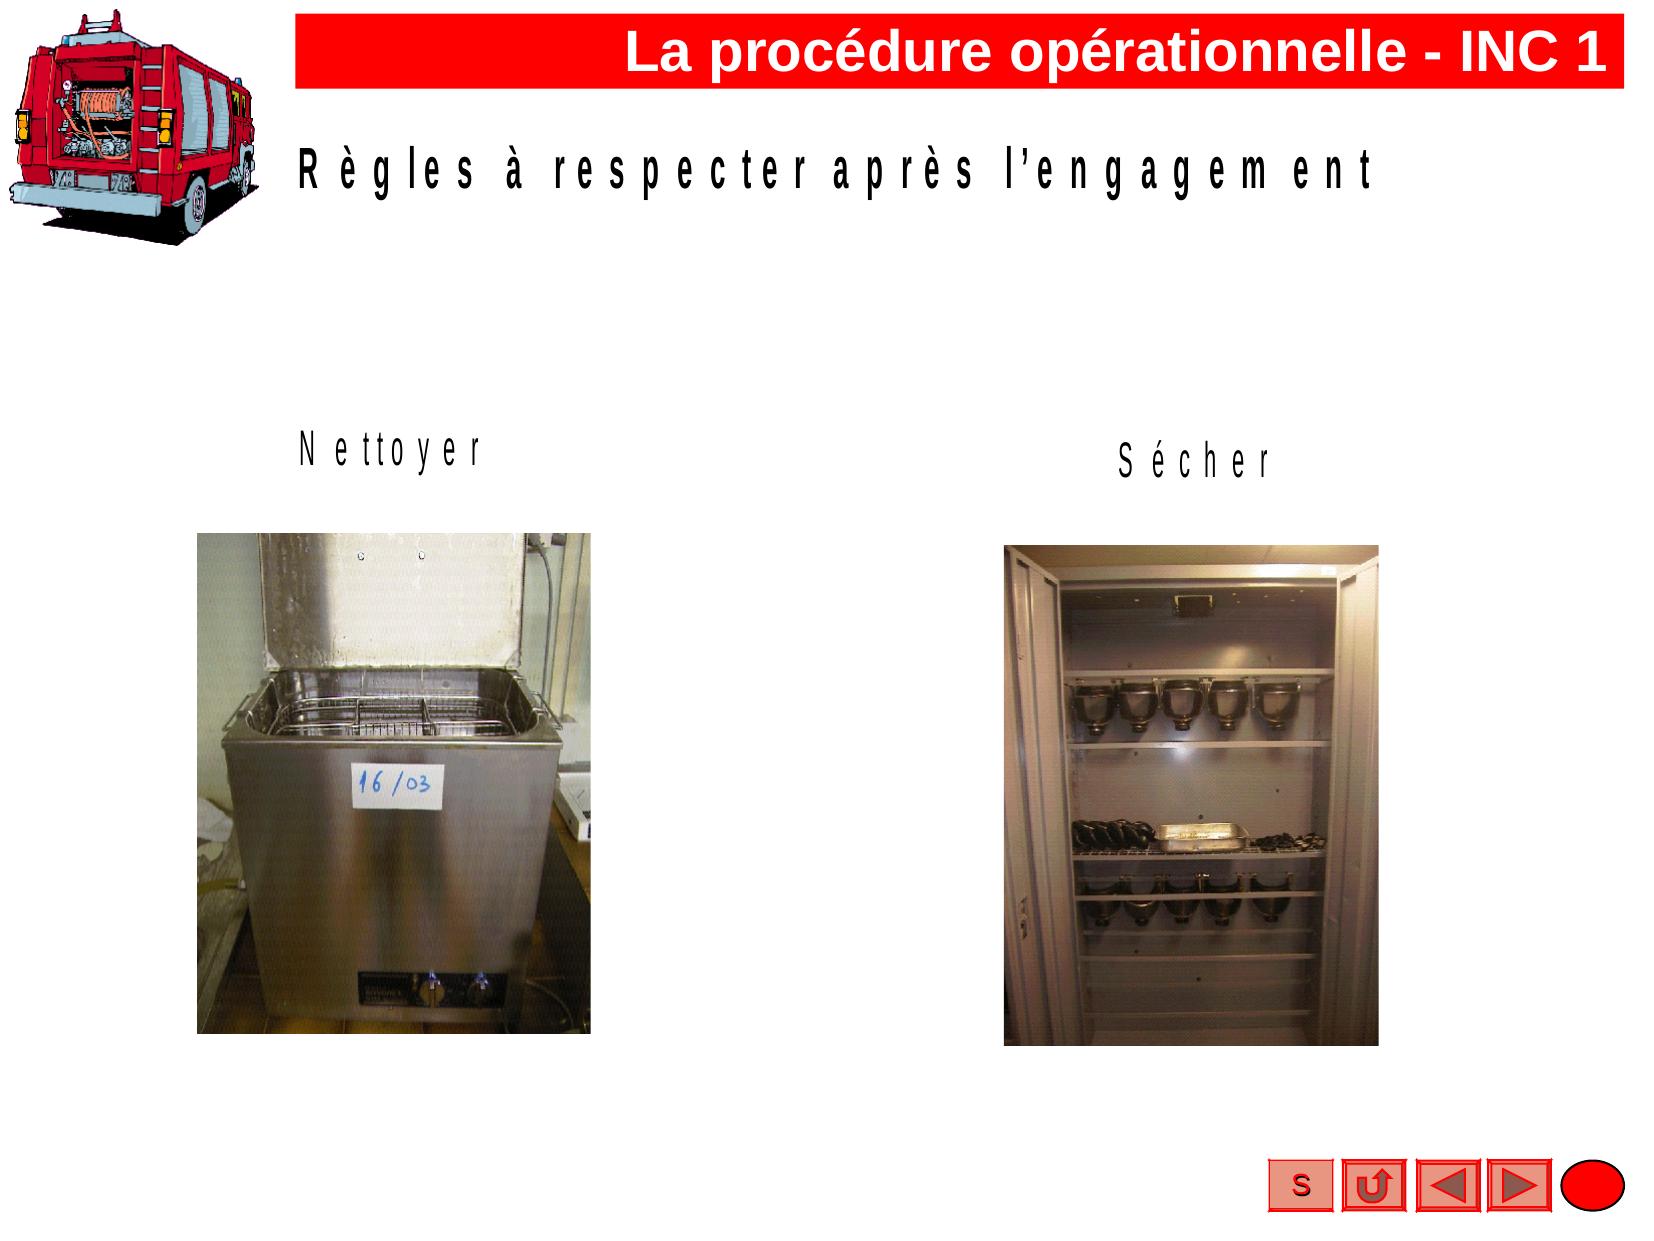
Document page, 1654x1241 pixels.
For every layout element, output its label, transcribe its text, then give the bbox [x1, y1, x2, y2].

text_box La procédure opérationnelle - INC 1 [295, 13, 1625, 89]
text_box [1561, 1160, 1625, 1211]
picture [1003, 413, 1379, 1046]
picture [263, 113, 1418, 237]
picture [8, 8, 260, 246]
picture [197, 401, 591, 1034]
